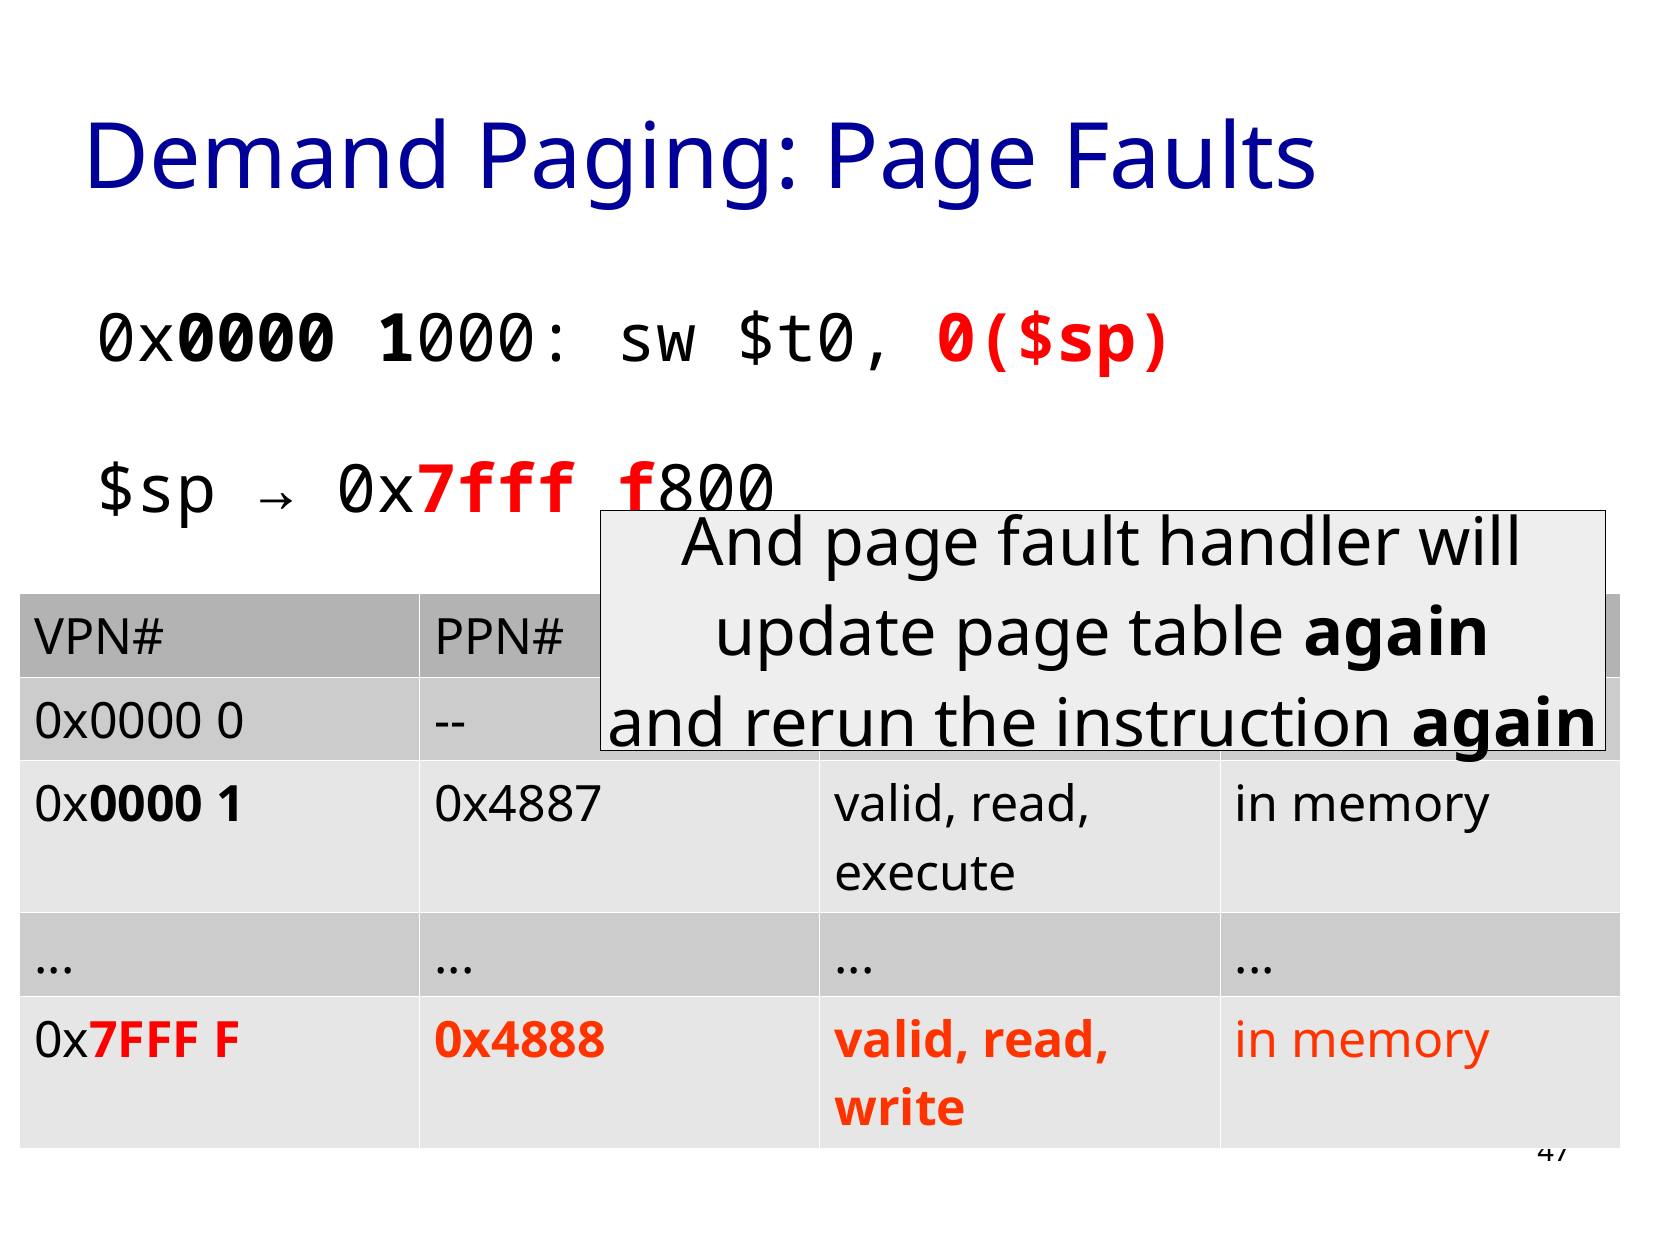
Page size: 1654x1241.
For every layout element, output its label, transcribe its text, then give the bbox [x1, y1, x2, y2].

table_cell ... [1221, 913, 1620, 996]
table_cell ... [820, 751, 1220, 760]
table_cell 0x4887 [420, 761, 819, 912]
table_header [1606, 594, 1620, 677]
text_box And page fault handler will update page table again and rerun the instruction again [600, 510, 1606, 751]
table_cell -- [420, 678, 819, 760]
table_cell ... [820, 913, 1220, 996]
table_cell 0x0000 0 [20, 678, 419, 760]
table_cell ... [20, 913, 419, 996]
table_cell unmapped [1221, 751, 1477, 760]
list 0x0000 1000: sw $t0, 0($sp) $sp → 0x7fff f800 [60, 290, 1231, 593]
table_cell valid, read, write [820, 997, 1220, 1148]
table_cell in memory [1221, 761, 1620, 912]
table_cell in memory [1221, 997, 1620, 1148]
table_cell ... [420, 913, 819, 996]
table_cell 0x7FFF F [20, 997, 419, 1148]
table_header VPN# [20, 594, 419, 677]
table_cell valid, read, execute [820, 761, 1220, 912]
table_cell 0x4888 [420, 997, 819, 1148]
table_header PPN# [420, 594, 600, 677]
table_cell unmapped [1481, 678, 1620, 760]
title Demand Paging: Page Faults [82, 49, 1571, 257]
table_cell 0x0000 1 [20, 761, 419, 912]
